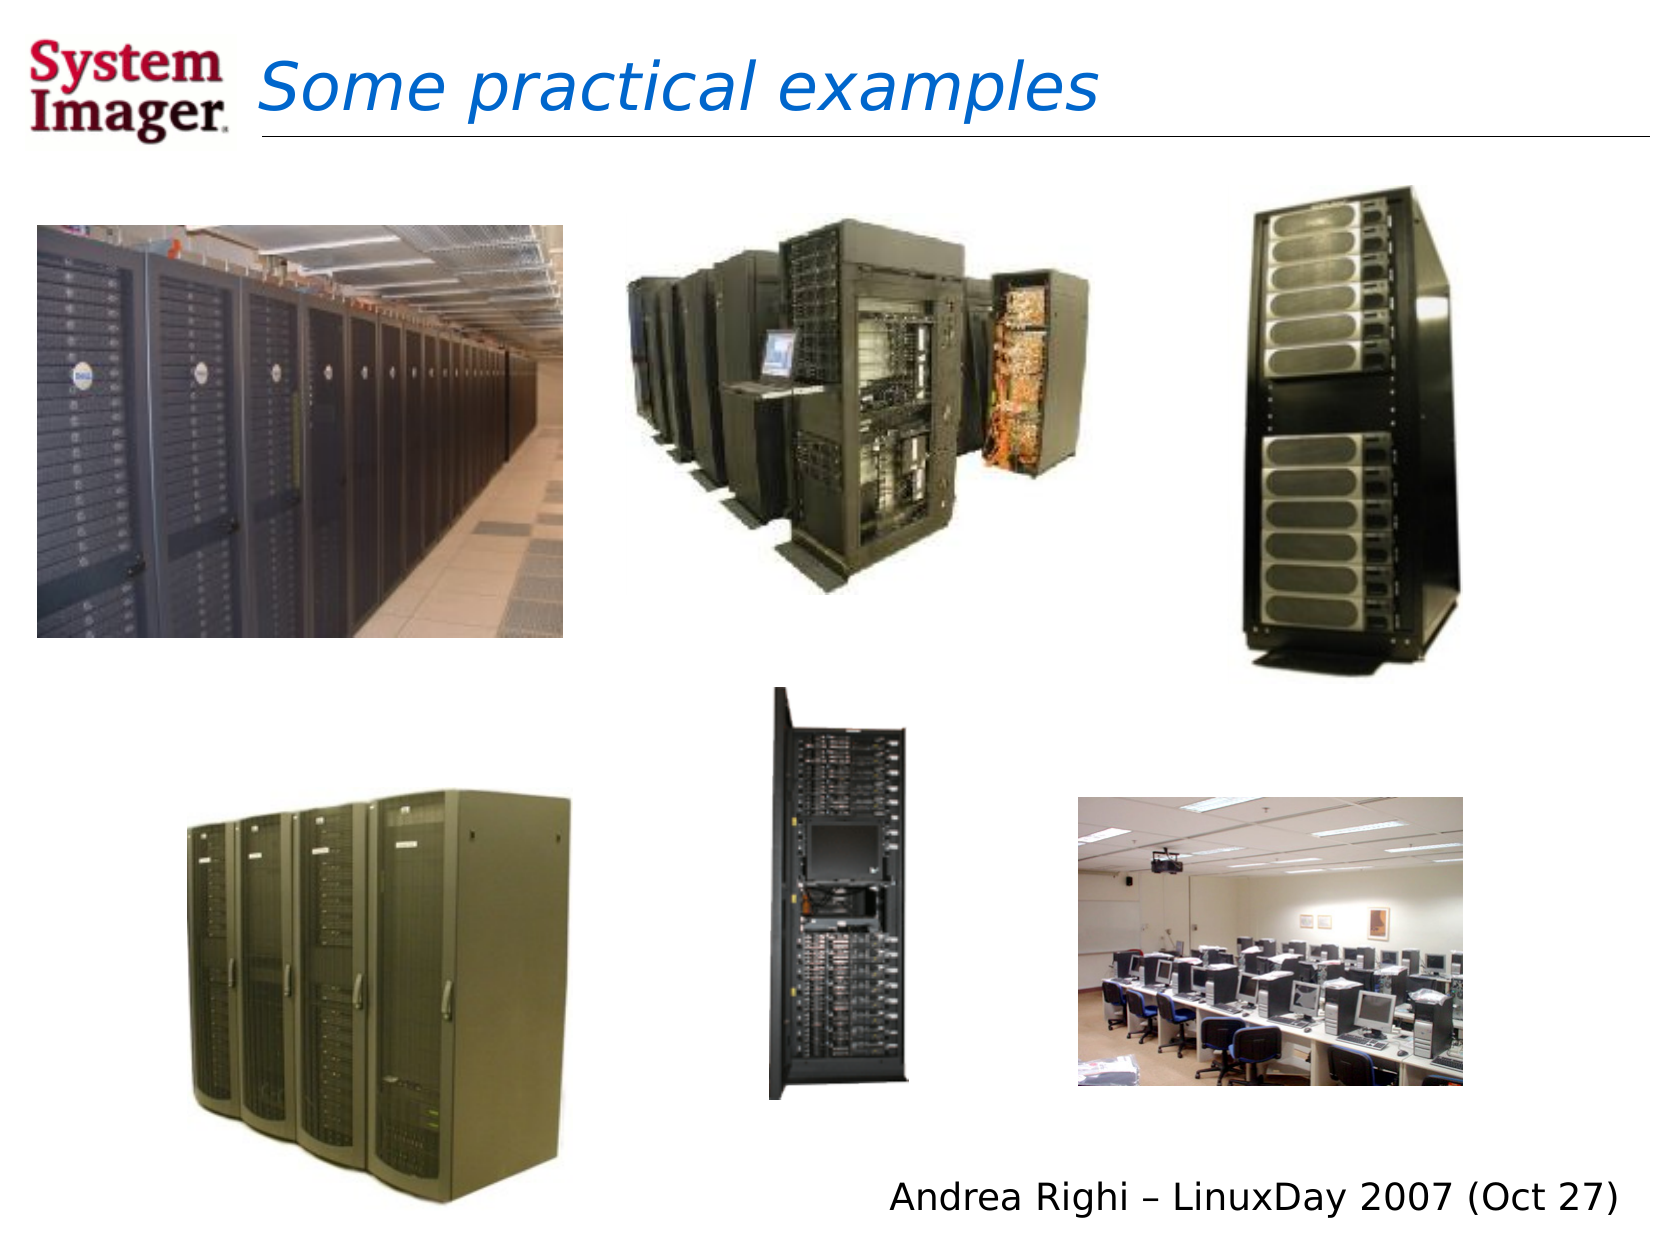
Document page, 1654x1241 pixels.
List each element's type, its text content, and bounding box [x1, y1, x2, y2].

picture [25, 34, 237, 151]
picture [37, 225, 563, 638]
picture [187, 787, 573, 1211]
picture [1078, 797, 1463, 1086]
title Some practical examples [258, 47, 1529, 126]
picture [1227, 185, 1463, 684]
picture [625, 213, 1095, 595]
picture [769, 687, 909, 1100]
